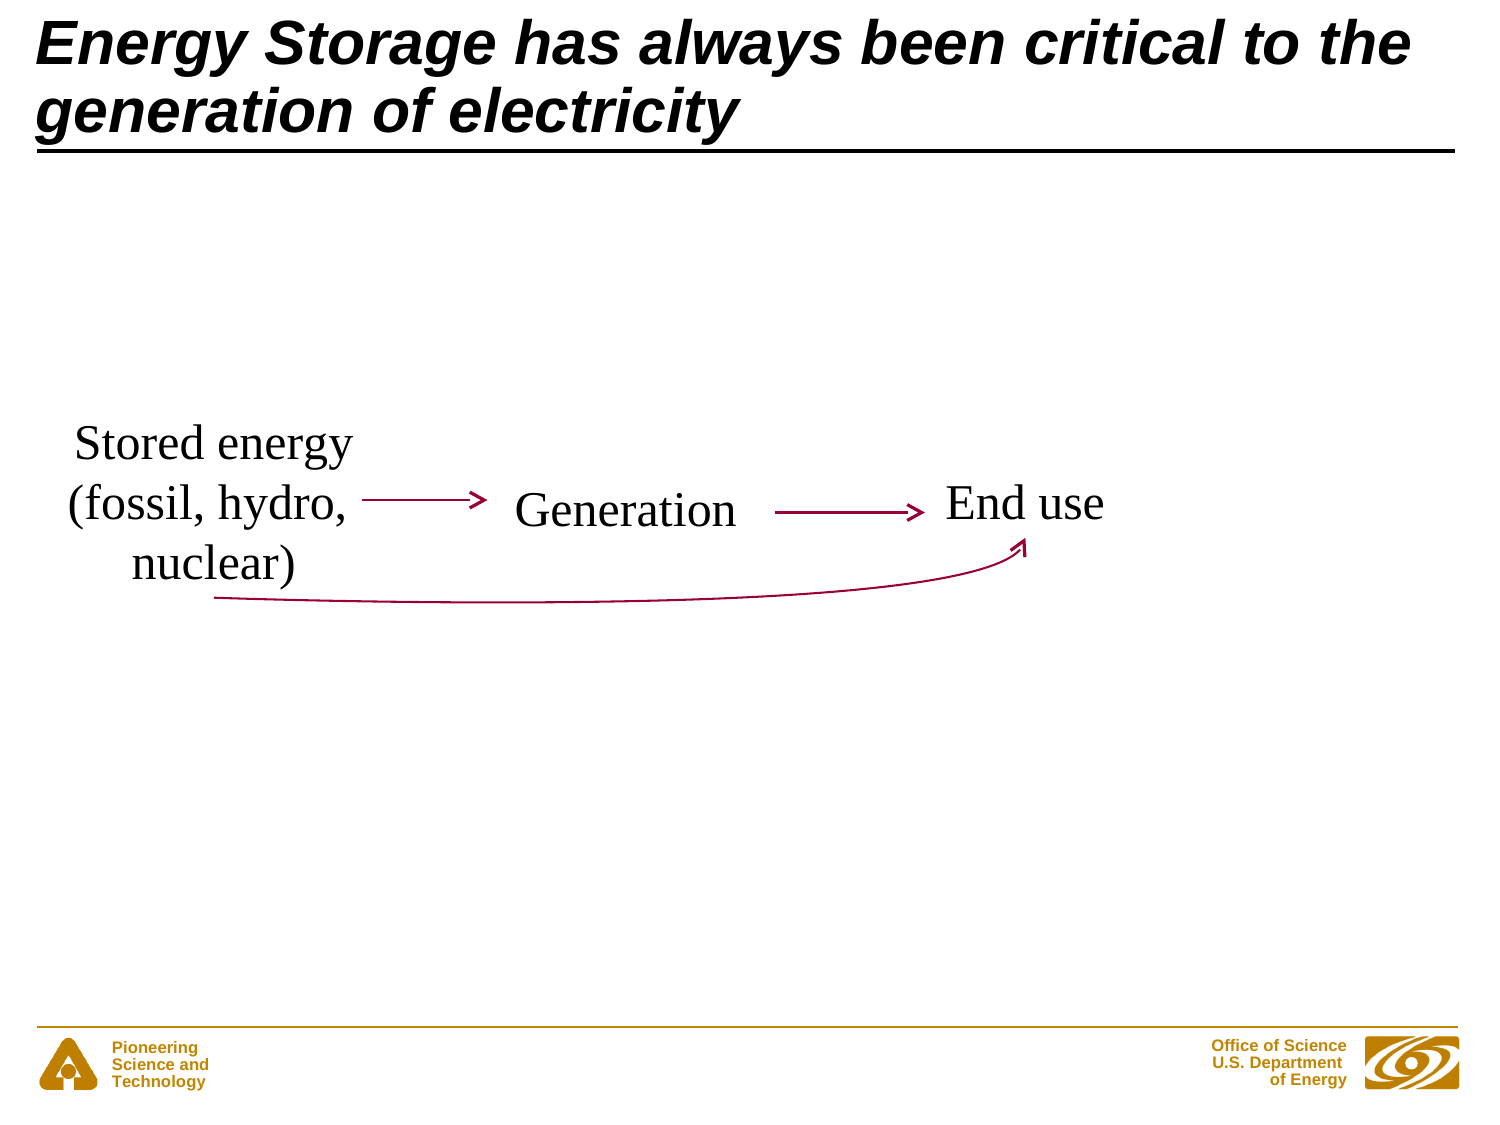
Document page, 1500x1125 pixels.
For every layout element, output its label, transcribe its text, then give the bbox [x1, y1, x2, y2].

title Energy Storage has always been critical to the generation of electricity [21, 10, 1459, 154]
text_box End use [930, 462, 1121, 538]
picture [35, 1034, 101, 1094]
picture [1362, 1032, 1463, 1093]
text_box Stored energy (fossil, hydro, nuclear) [52, 402, 375, 598]
text_box Generation [499, 468, 752, 544]
